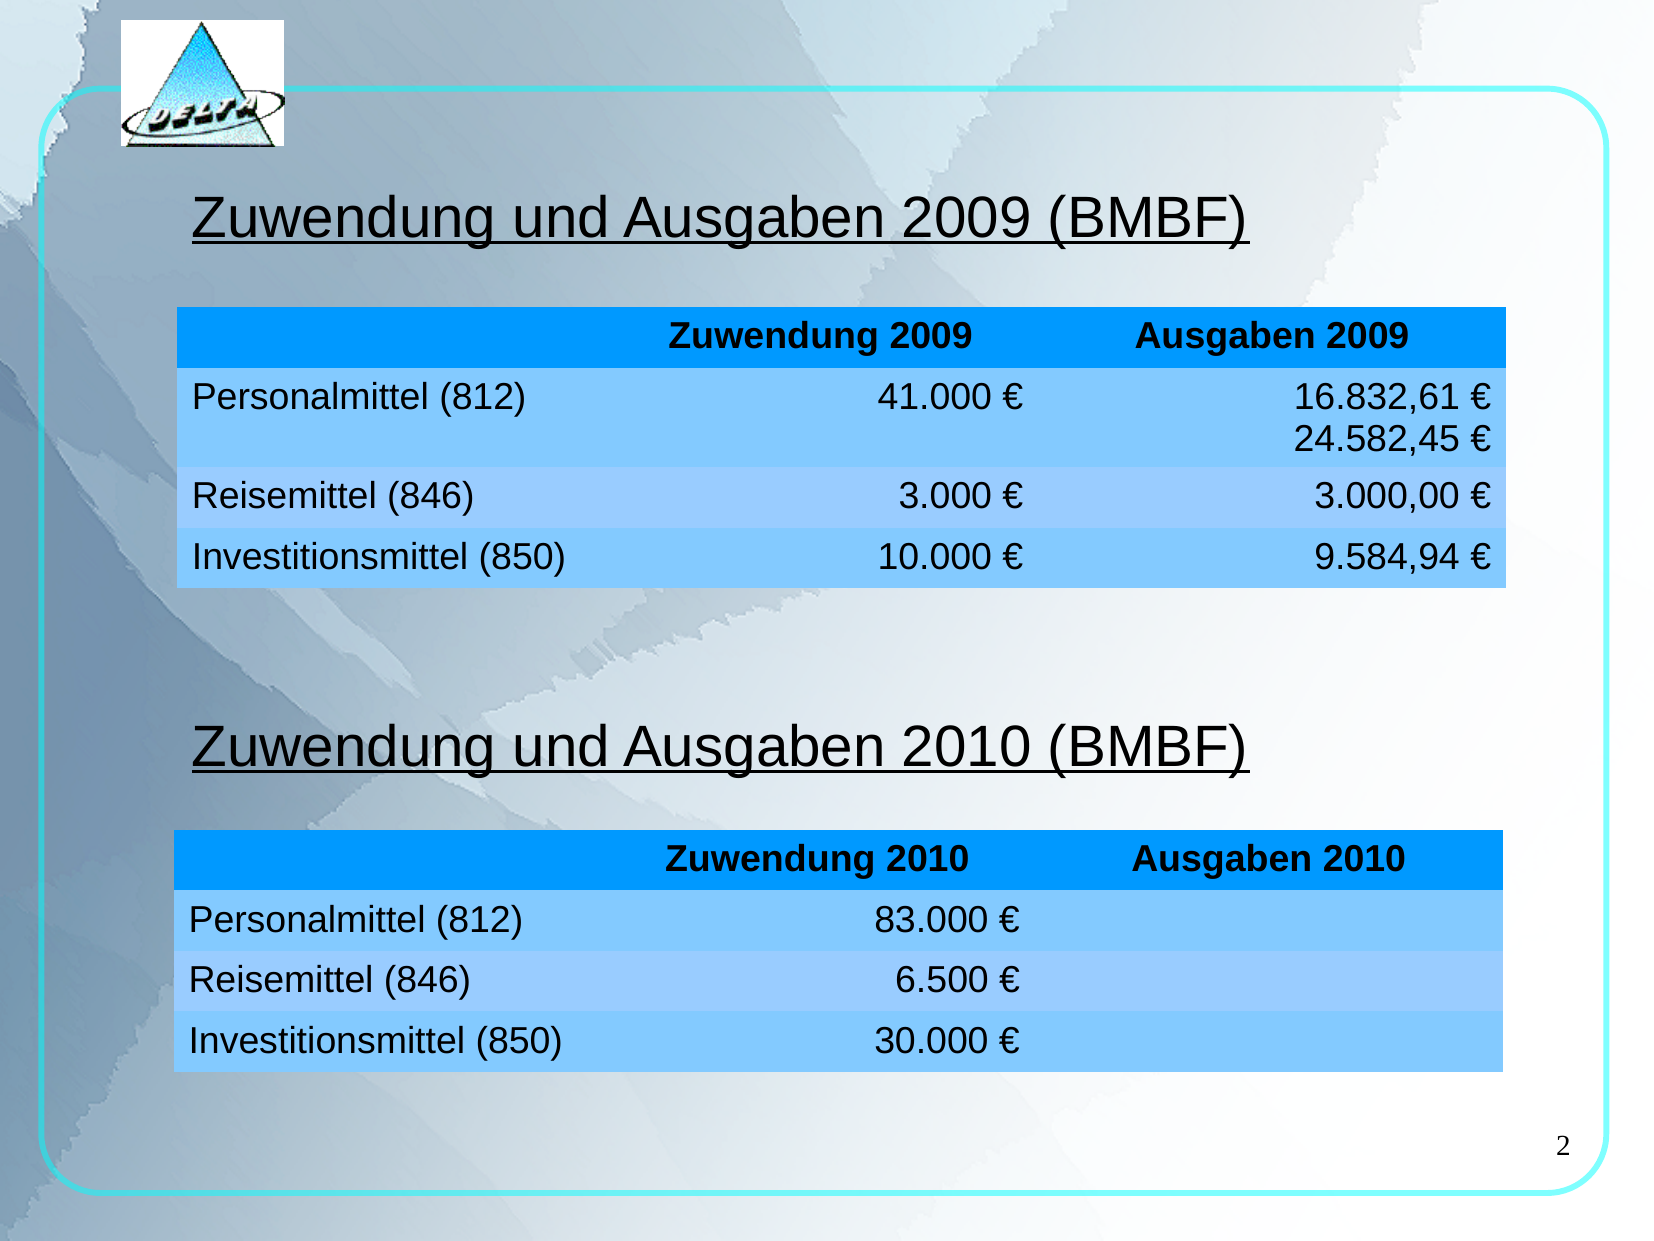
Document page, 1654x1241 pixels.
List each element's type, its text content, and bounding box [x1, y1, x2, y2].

table_header [177, 307, 603, 368]
table_header Zuwendung 2009 [603, 307, 1038, 368]
table_cell 3.000,00 € [1038, 467, 1506, 528]
table_cell 3.000 € [603, 467, 1038, 528]
table_cell Investitionsmittel (850) [177, 528, 603, 588]
table_cell 9.584,94 € [1038, 528, 1506, 588]
table_cell [1035, 951, 1503, 1011]
table_header Zuwendung 2010 [600, 830, 1035, 890]
table_cell Personalmittel (812) [177, 368, 603, 467]
table_cell Reisemittel (846) [177, 467, 603, 528]
table_cell Personalmittel (812) [174, 890, 600, 951]
picture [0, 0, 1654, 1241]
table_header [174, 830, 600, 890]
table_header Ausgaben 2010 [1035, 830, 1503, 890]
table_cell [1035, 1011, 1503, 1072]
text_box Zuwendung und Ausgaben 2010 (BMBF) [177, 706, 1536, 794]
table_cell 6.500 € [600, 951, 1035, 1011]
table_cell 10.000 € [603, 528, 1038, 588]
table_cell Investitionsmittel (850) [174, 1011, 600, 1072]
table_cell Reisemittel (846) [174, 951, 600, 1011]
text_box Zuwendung und Ausgaben 2009 (BMBF) [177, 177, 1536, 265]
table_cell 16.832,61 € 24.582,45 € [1038, 368, 1506, 467]
table_cell 30.000 € [600, 1011, 1035, 1072]
table_cell [1035, 890, 1503, 951]
table_cell 83.000 € [600, 890, 1035, 951]
table_cell 41.000 € [603, 368, 1038, 467]
table_header Ausgaben 2009 [1038, 307, 1506, 368]
